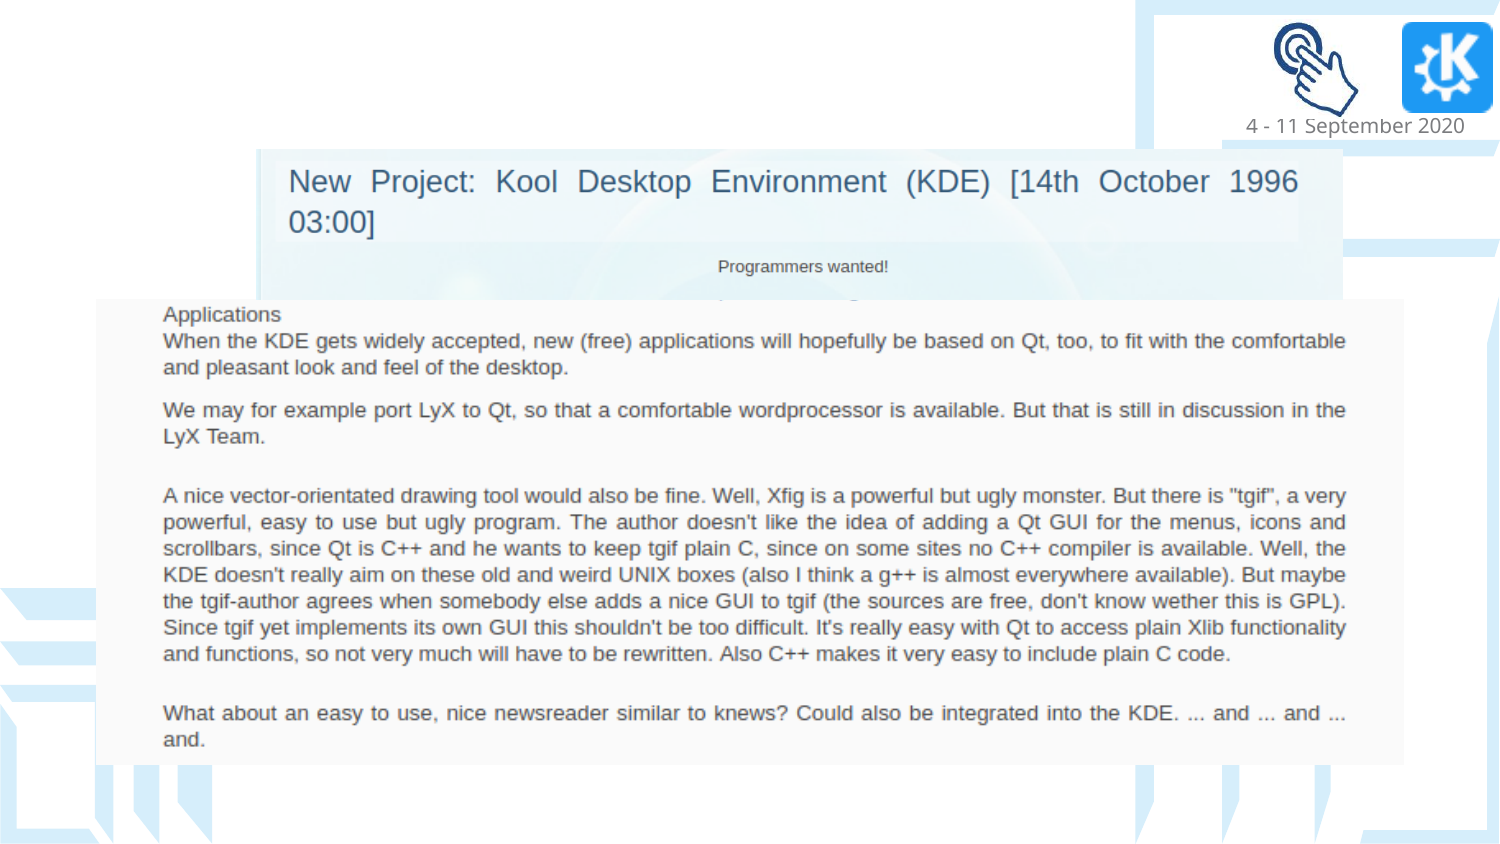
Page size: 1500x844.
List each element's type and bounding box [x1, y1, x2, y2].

picture [1242, 19, 1390, 119]
picture [1402, 22, 1493, 113]
picture [96, 149, 1404, 765]
